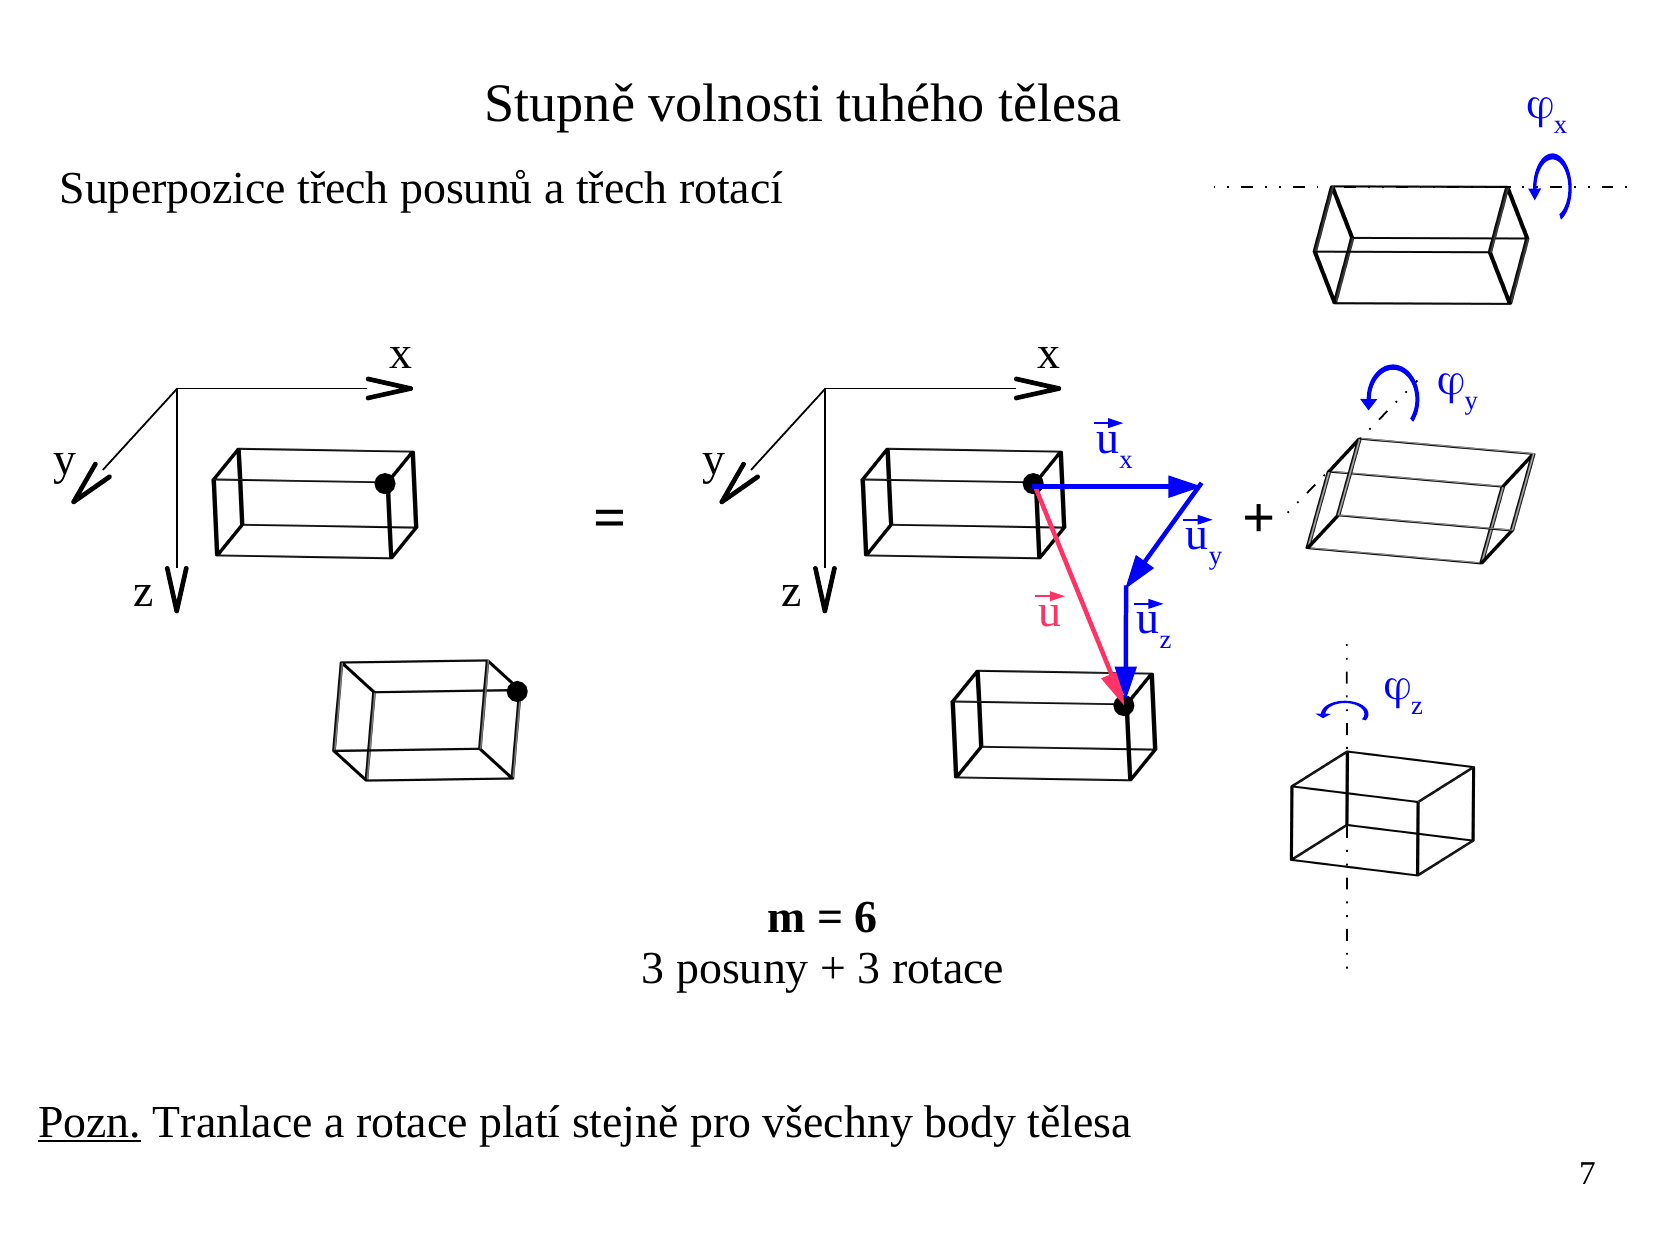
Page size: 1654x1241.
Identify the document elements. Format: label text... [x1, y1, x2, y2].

text_box + [1227, 478, 1309, 569]
text_box y [39, 426, 128, 497]
text_box [1023, 473, 1043, 494]
text_box x [374, 383, 397, 391]
text_box [1360, 364, 1420, 422]
text_box uz [1136, 593, 1178, 659]
text_box [1528, 153, 1572, 220]
text_box z [118, 558, 208, 629]
text_box x [1023, 384, 1045, 391]
text_box uy [1185, 509, 1227, 575]
text_box y [687, 426, 776, 497]
text_box x [374, 320, 464, 391]
text_box x [1023, 320, 1112, 391]
text_box [375, 473, 395, 494]
list Superpozice třech posunů a třech rotací [59, 163, 1548, 982]
text_box jx [1511, 70, 1601, 155]
text_box [1315, 700, 1368, 721]
title Stupně volnosti tuhého tělesa [59, 0, 1548, 163]
text_box [1114, 697, 1134, 716]
text_box = [578, 478, 730, 569]
text_box [507, 681, 527, 702]
text_box ux [1096, 412, 1138, 478]
text_box m = 6 3 posuny + 3 rotace [601, 884, 1045, 1015]
text_box Pozn. Tranlace a rotace platí stejně pro všechny body tělesa [23, 1089, 1237, 1160]
text_box jz [1368, 651, 1458, 736]
text_box jy [1422, 346, 1511, 430]
text_box u [1038, 585, 1079, 646]
text_box z [766, 558, 856, 629]
